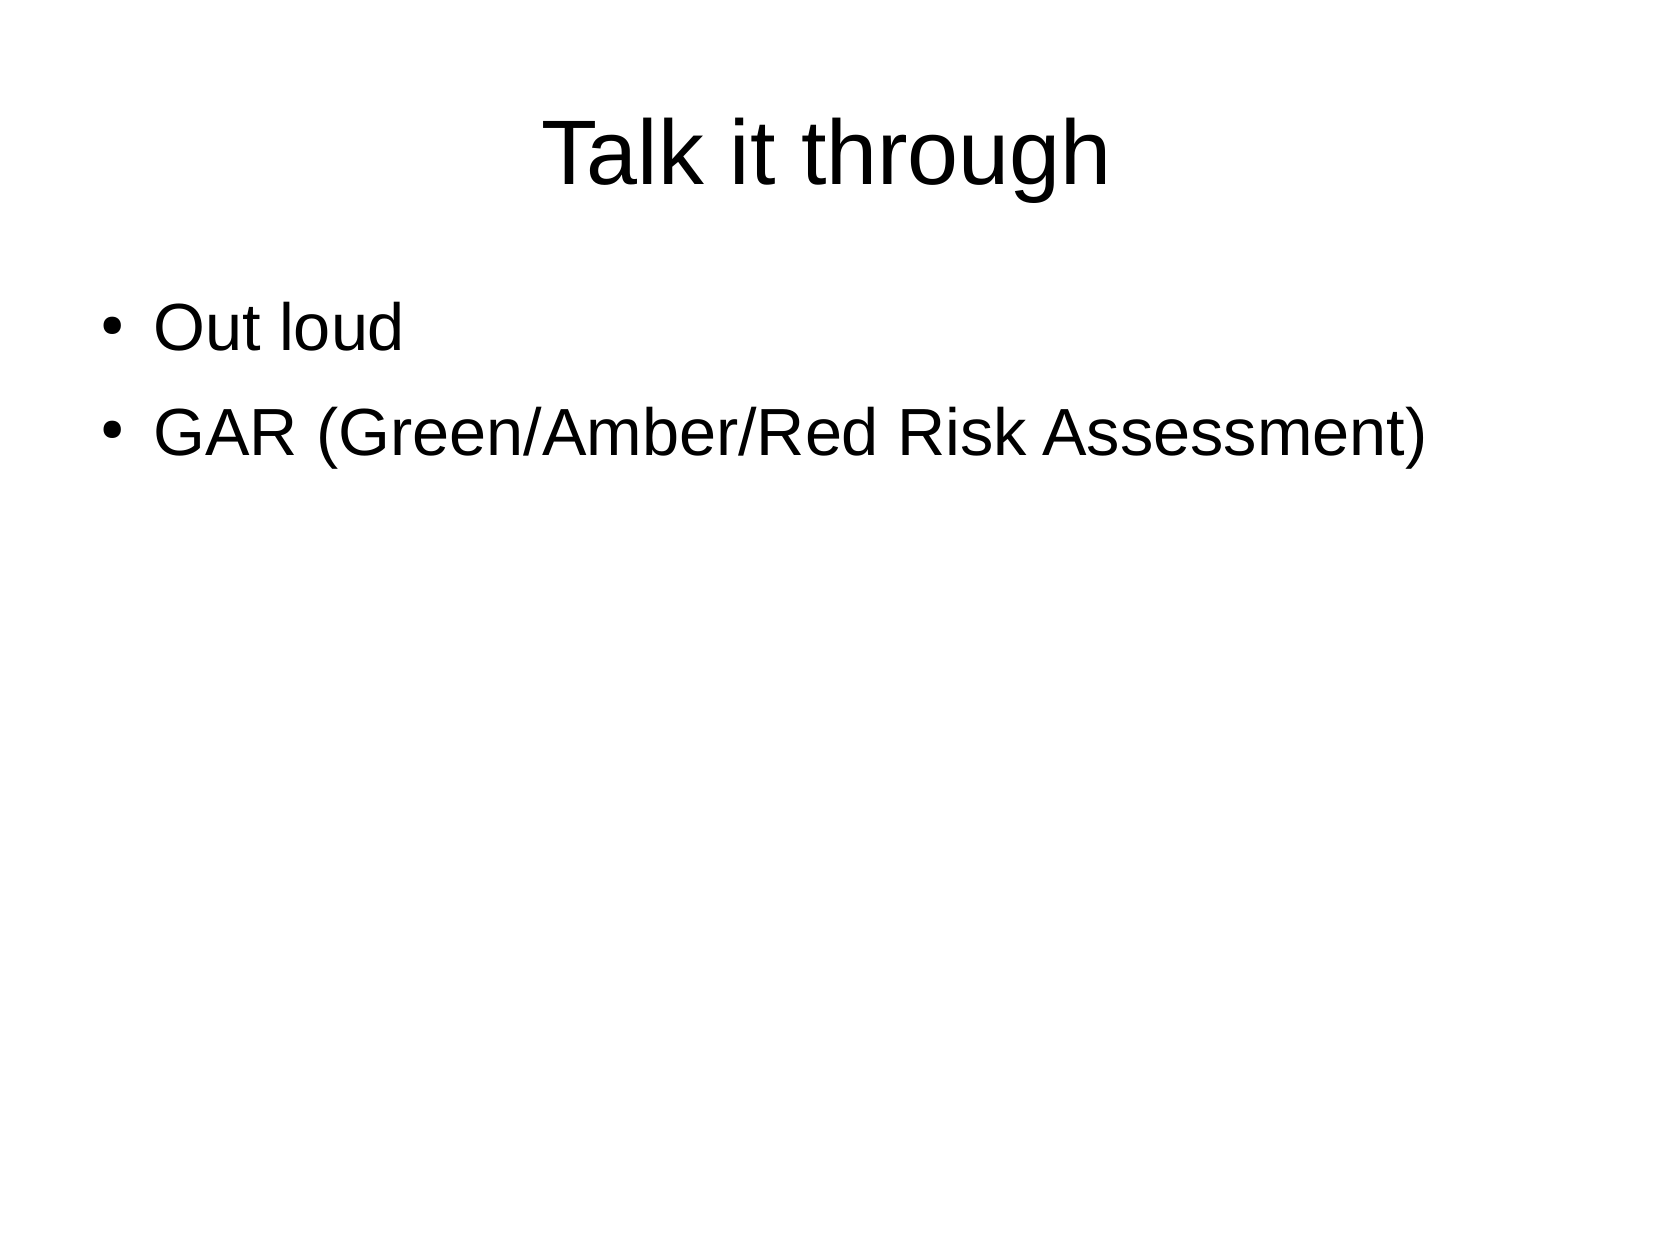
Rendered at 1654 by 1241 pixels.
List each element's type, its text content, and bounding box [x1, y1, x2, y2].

list Out loud GAR (Green/Amber/Red Risk Assessment) [82, 290, 1571, 1010]
title Talk it through [82, 49, 1571, 257]
